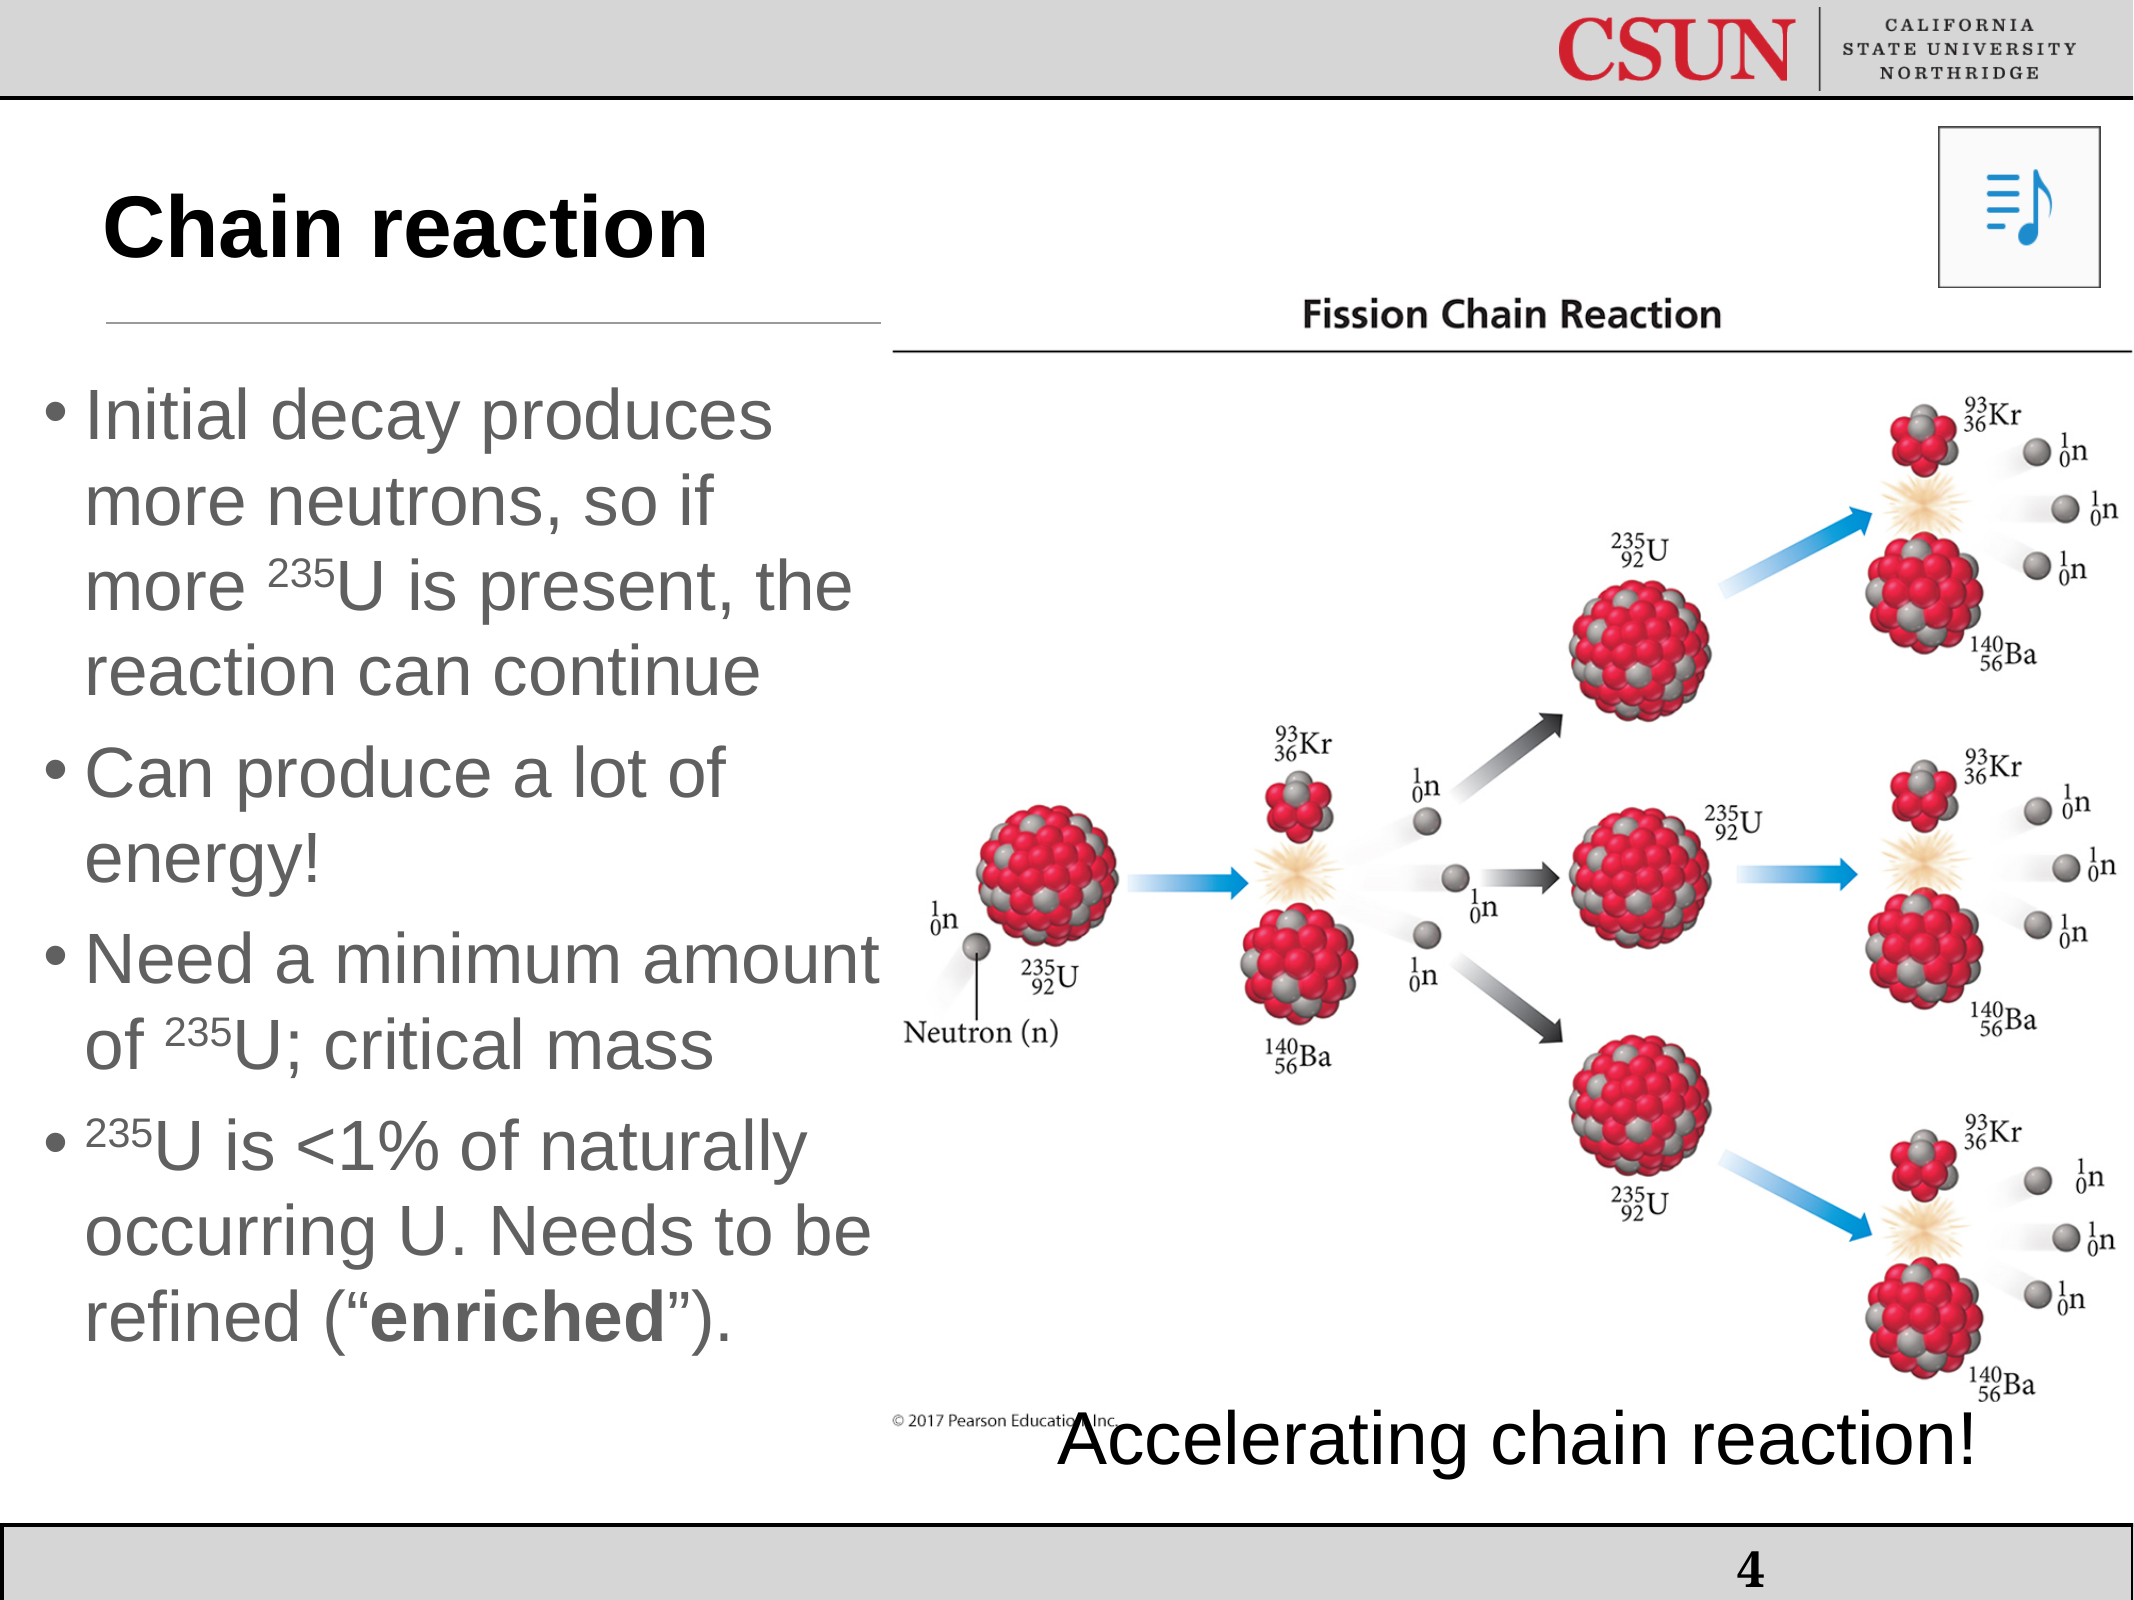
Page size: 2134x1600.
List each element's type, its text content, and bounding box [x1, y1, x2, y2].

picture [1559, 7, 2076, 91]
text_box Accelerating chain reaction! [1042, 1382, 2130, 1488]
text_box [1937, 125, 2102, 290]
list Initial decay produces more neutrons, so if more 235U is present, the reaction can continue Can produce a lot of energy! Need a minimum amount of 235U; critical mass 235U is <1% of naturally occurring U. Needs to be refined (“enriched”). [34, 360, 904, 1486]
title Chain reaction [93, 104, 2040, 284]
picture [881, 286, 2134, 1437]
